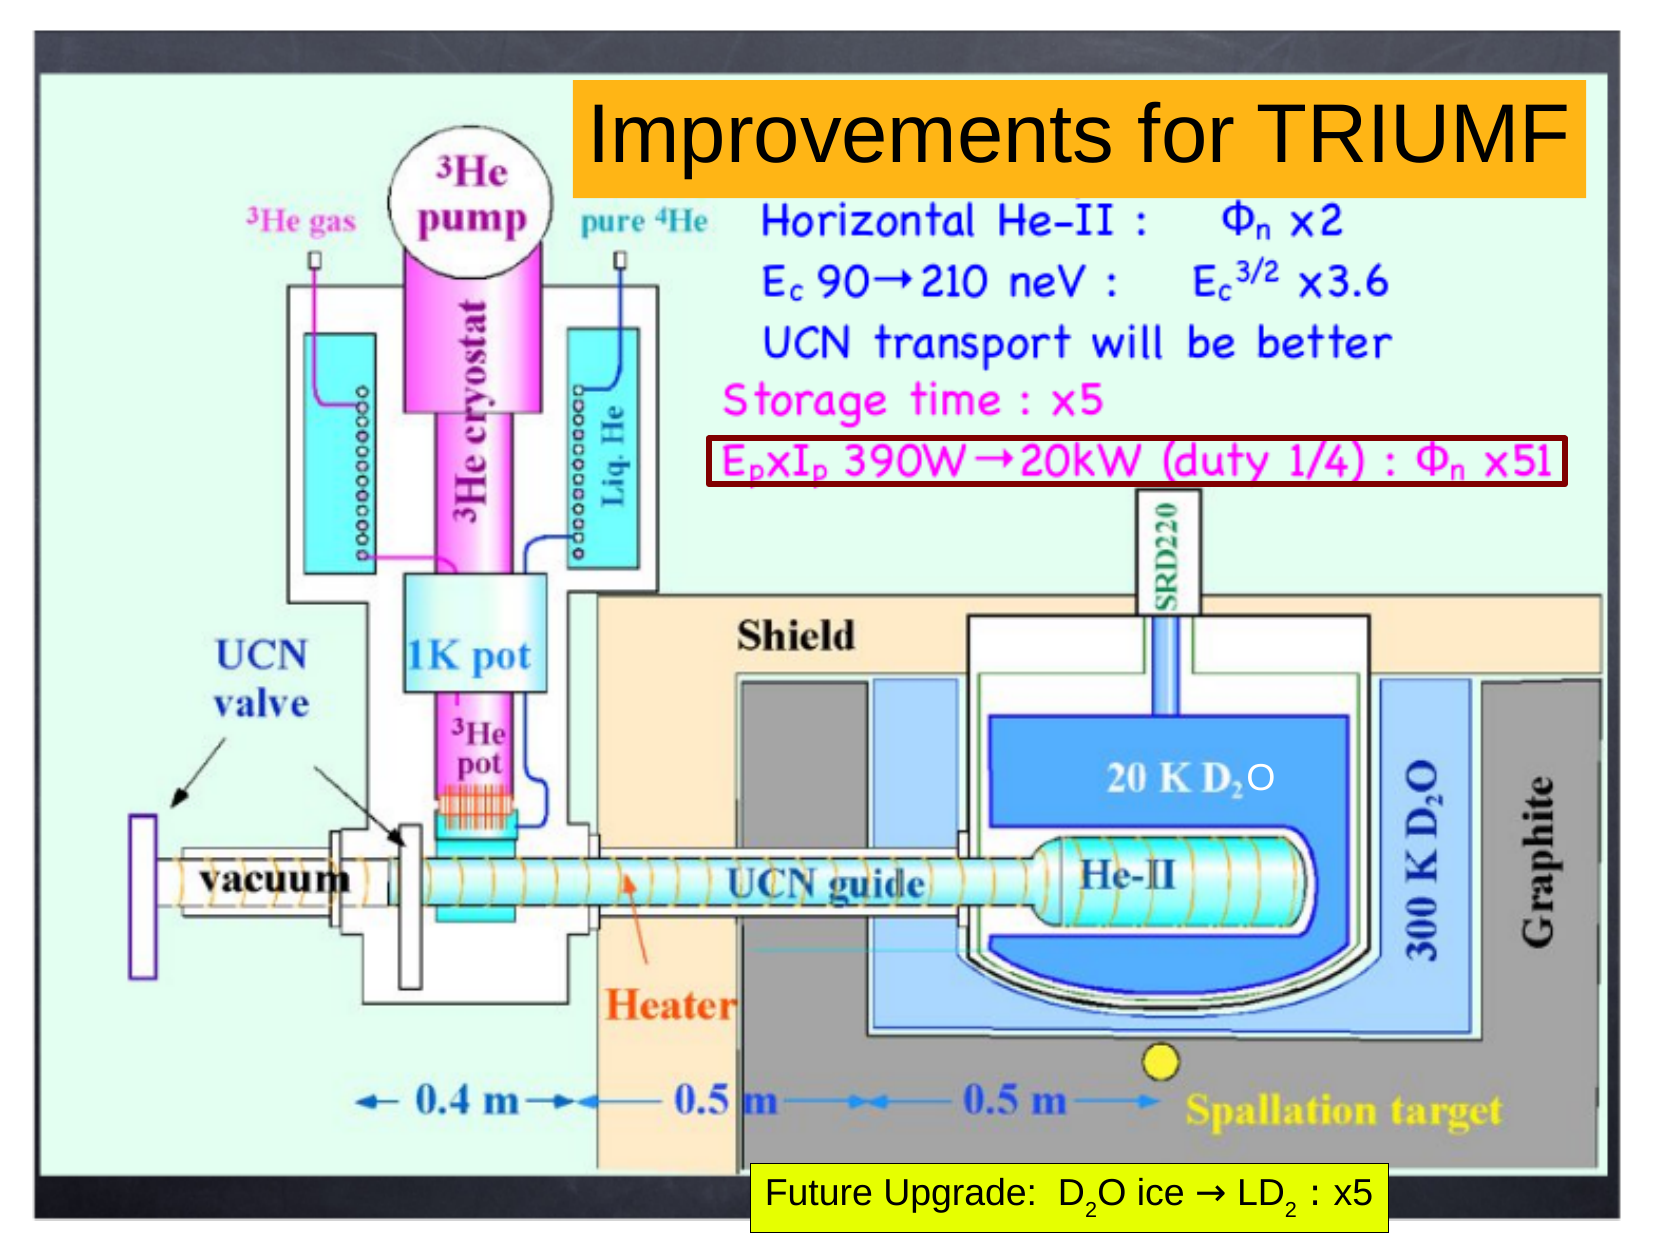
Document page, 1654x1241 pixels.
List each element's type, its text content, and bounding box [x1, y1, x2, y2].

text_box O [1231, 749, 1291, 811]
picture [29, 29, 1625, 1221]
text_box Future Upgrade: D2O ice → LD2 : x5 [750, 1163, 1387, 1233]
text_box Improvements for TRIUMF [572, 80, 1585, 199]
